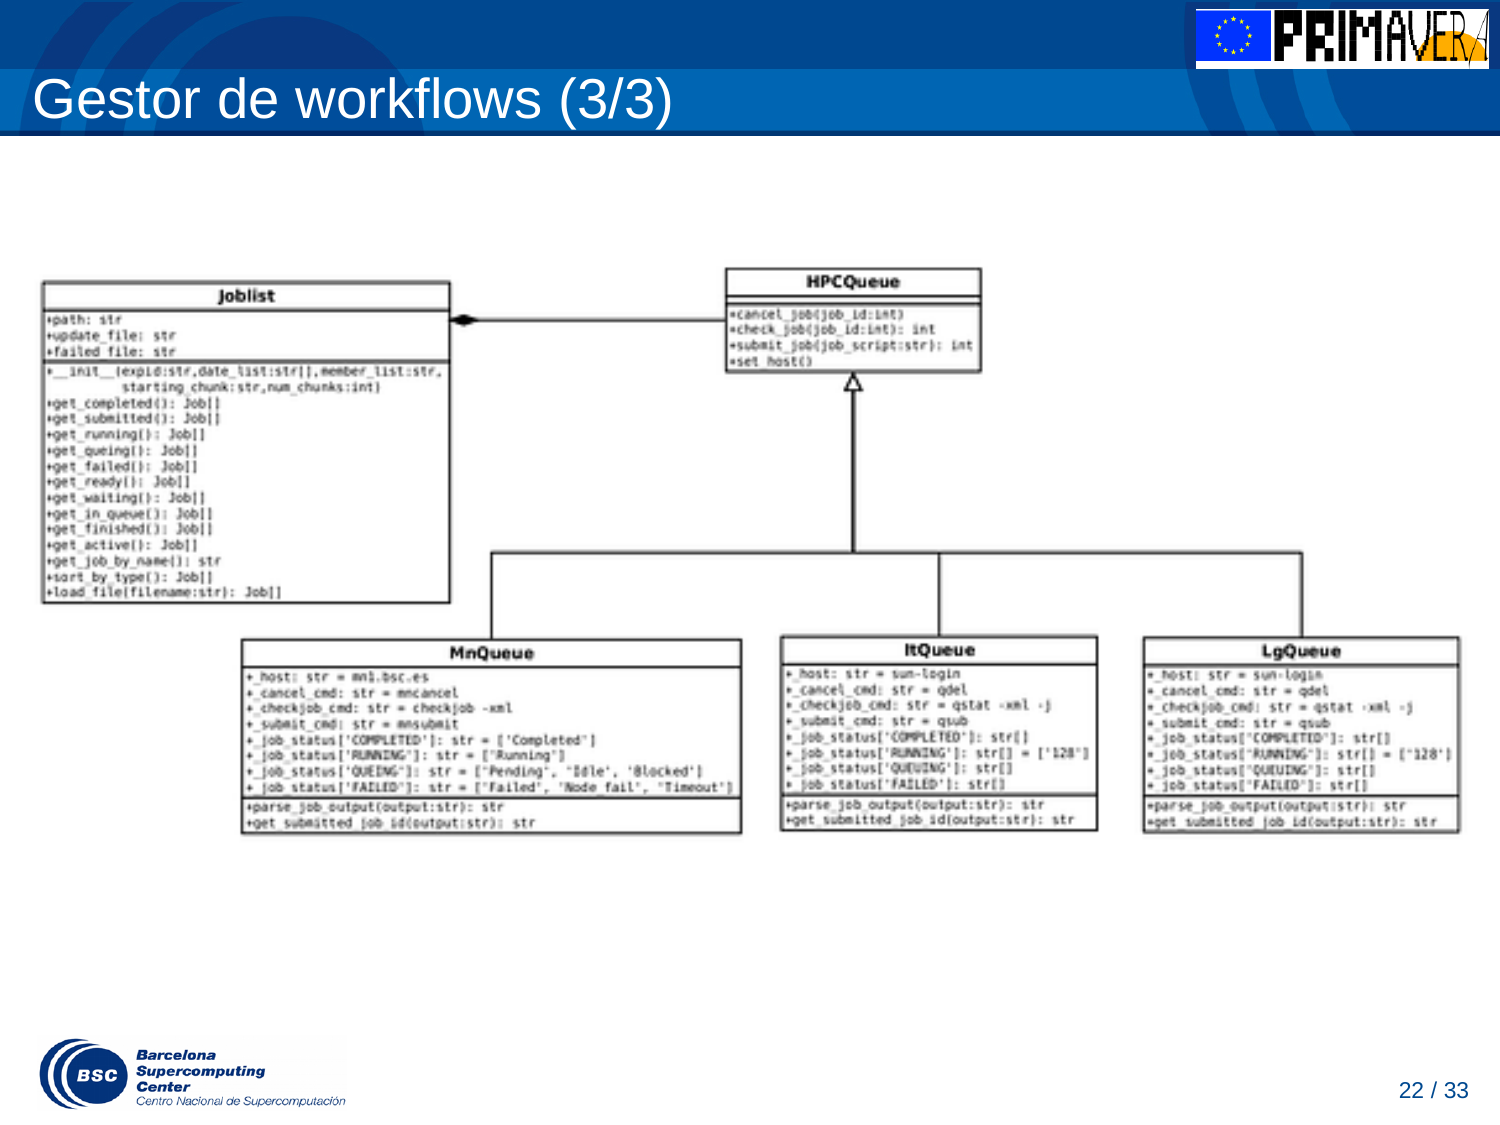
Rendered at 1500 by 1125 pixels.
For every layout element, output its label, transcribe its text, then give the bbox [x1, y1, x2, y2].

title Gestor de workflows (3/3) [17, 7, 1483, 138]
picture [0, 0, 1500, 136]
text_box <number> / 33 [1364, 1042, 1484, 1111]
picture [14, 256, 1497, 857]
picture [37, 1035, 347, 1111]
